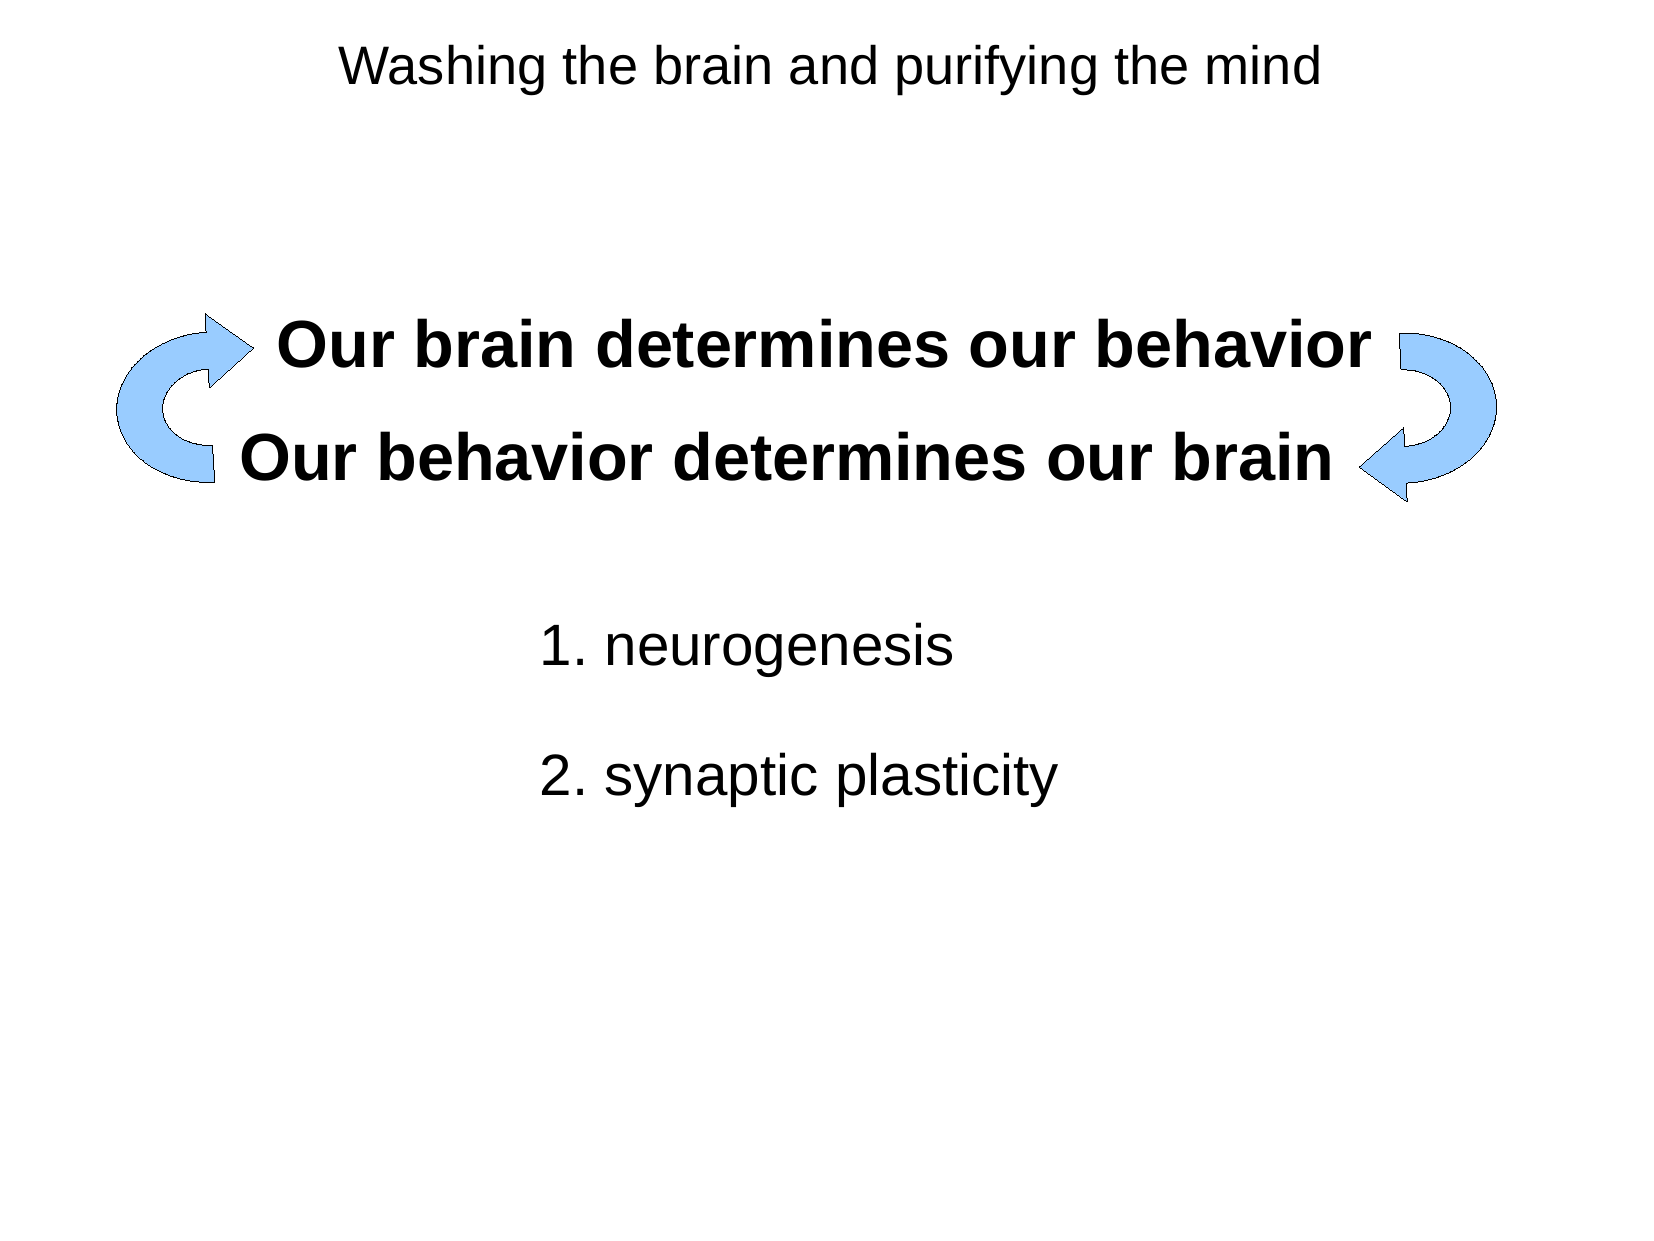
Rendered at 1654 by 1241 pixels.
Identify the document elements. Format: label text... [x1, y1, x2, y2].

text_box Our brain determines our behavior [150, 300, 1501, 390]
text_box Our behavior determines our brain [112, 412, 1463, 503]
title Washing the brain and purifying the mind [86, 19, 1576, 113]
text_box 1. neurogenesis 2. synaptic plasticity [525, 605, 1126, 816]
text_box [116, 313, 254, 483]
text_box [1359, 333, 1497, 502]
